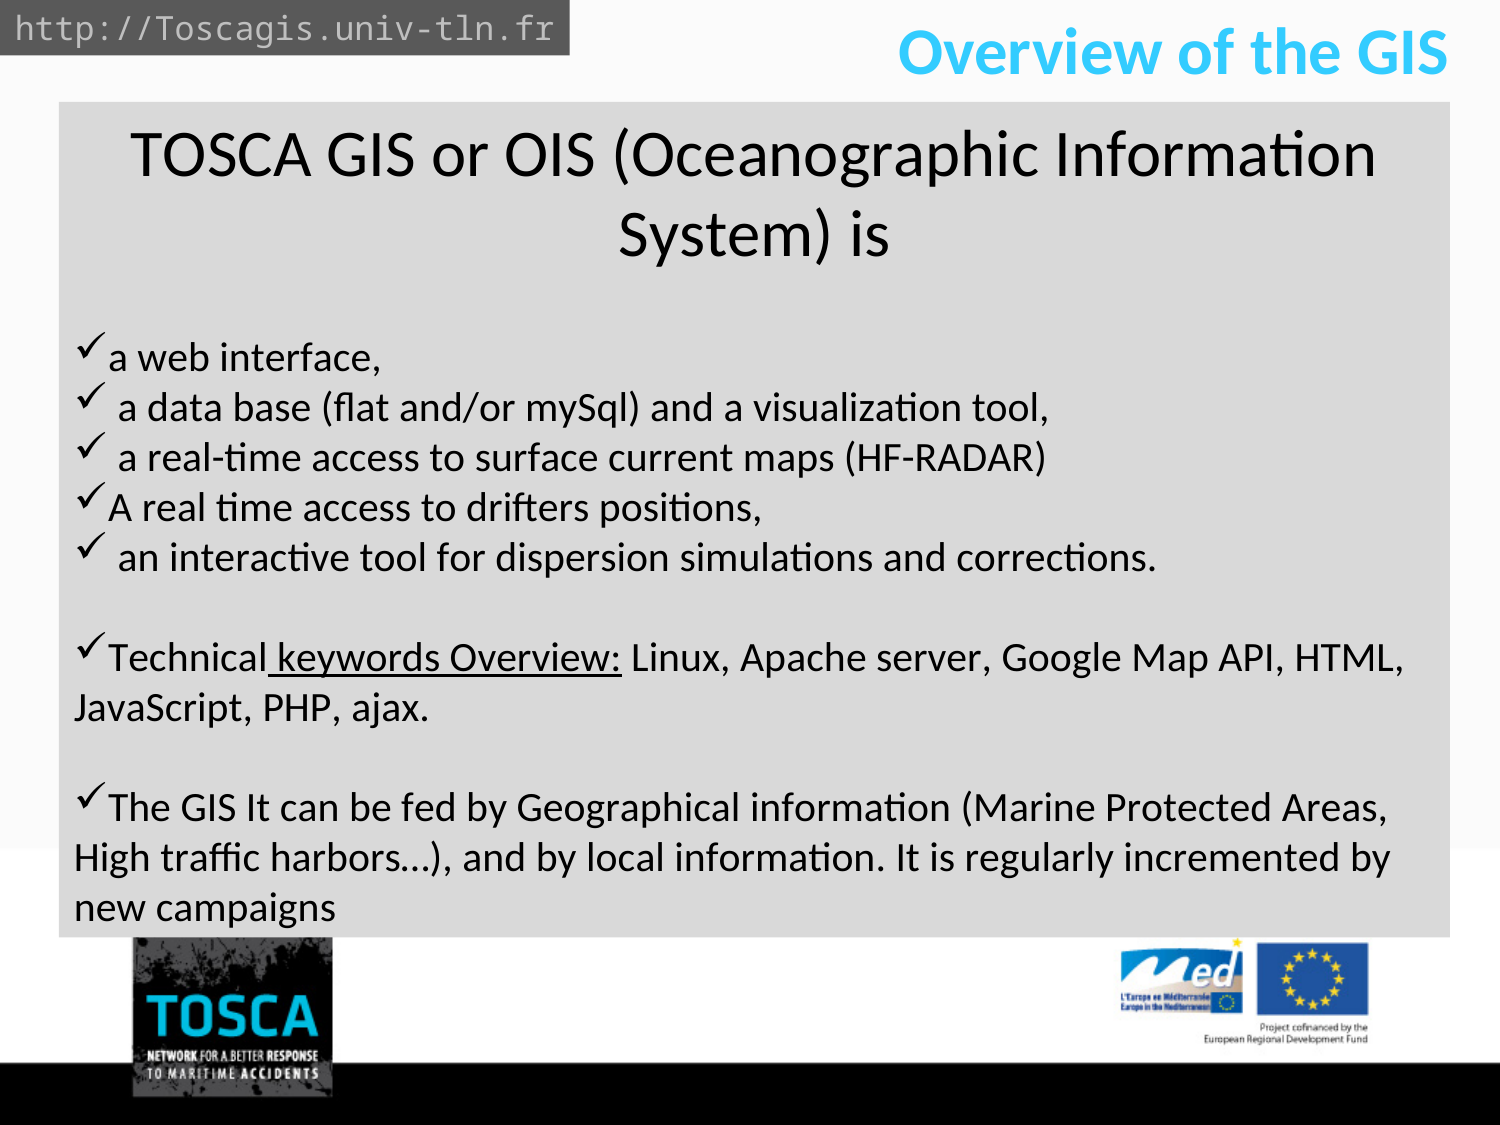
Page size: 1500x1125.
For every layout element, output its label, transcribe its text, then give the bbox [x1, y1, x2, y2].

text_box TOSCA GIS or OIS (Oceanographic Information System) is a web interface, a data base (flat and/or mySql) and a visualization tool, a real-time access to surface current maps (HF-RADAR) A real time access to drifters positions, an interactive tool for dispersion simulations and corrections. Technical keywords Overview: Linux, Apache server, Google Map API, HTML, JavaScript, PHP, ajax. The GIS It can be fed by Geographical information (Marine Protected Areas, High traffic harbors…), and by local information. It is regularly incremented by new campaigns [58, 101, 1450, 938]
text_box http://Toscagis.univ-tln.fr [0, 0, 570, 56]
picture [0, 0, 1500, 1125]
title Overview of the GIS [472, 0, 1465, 79]
